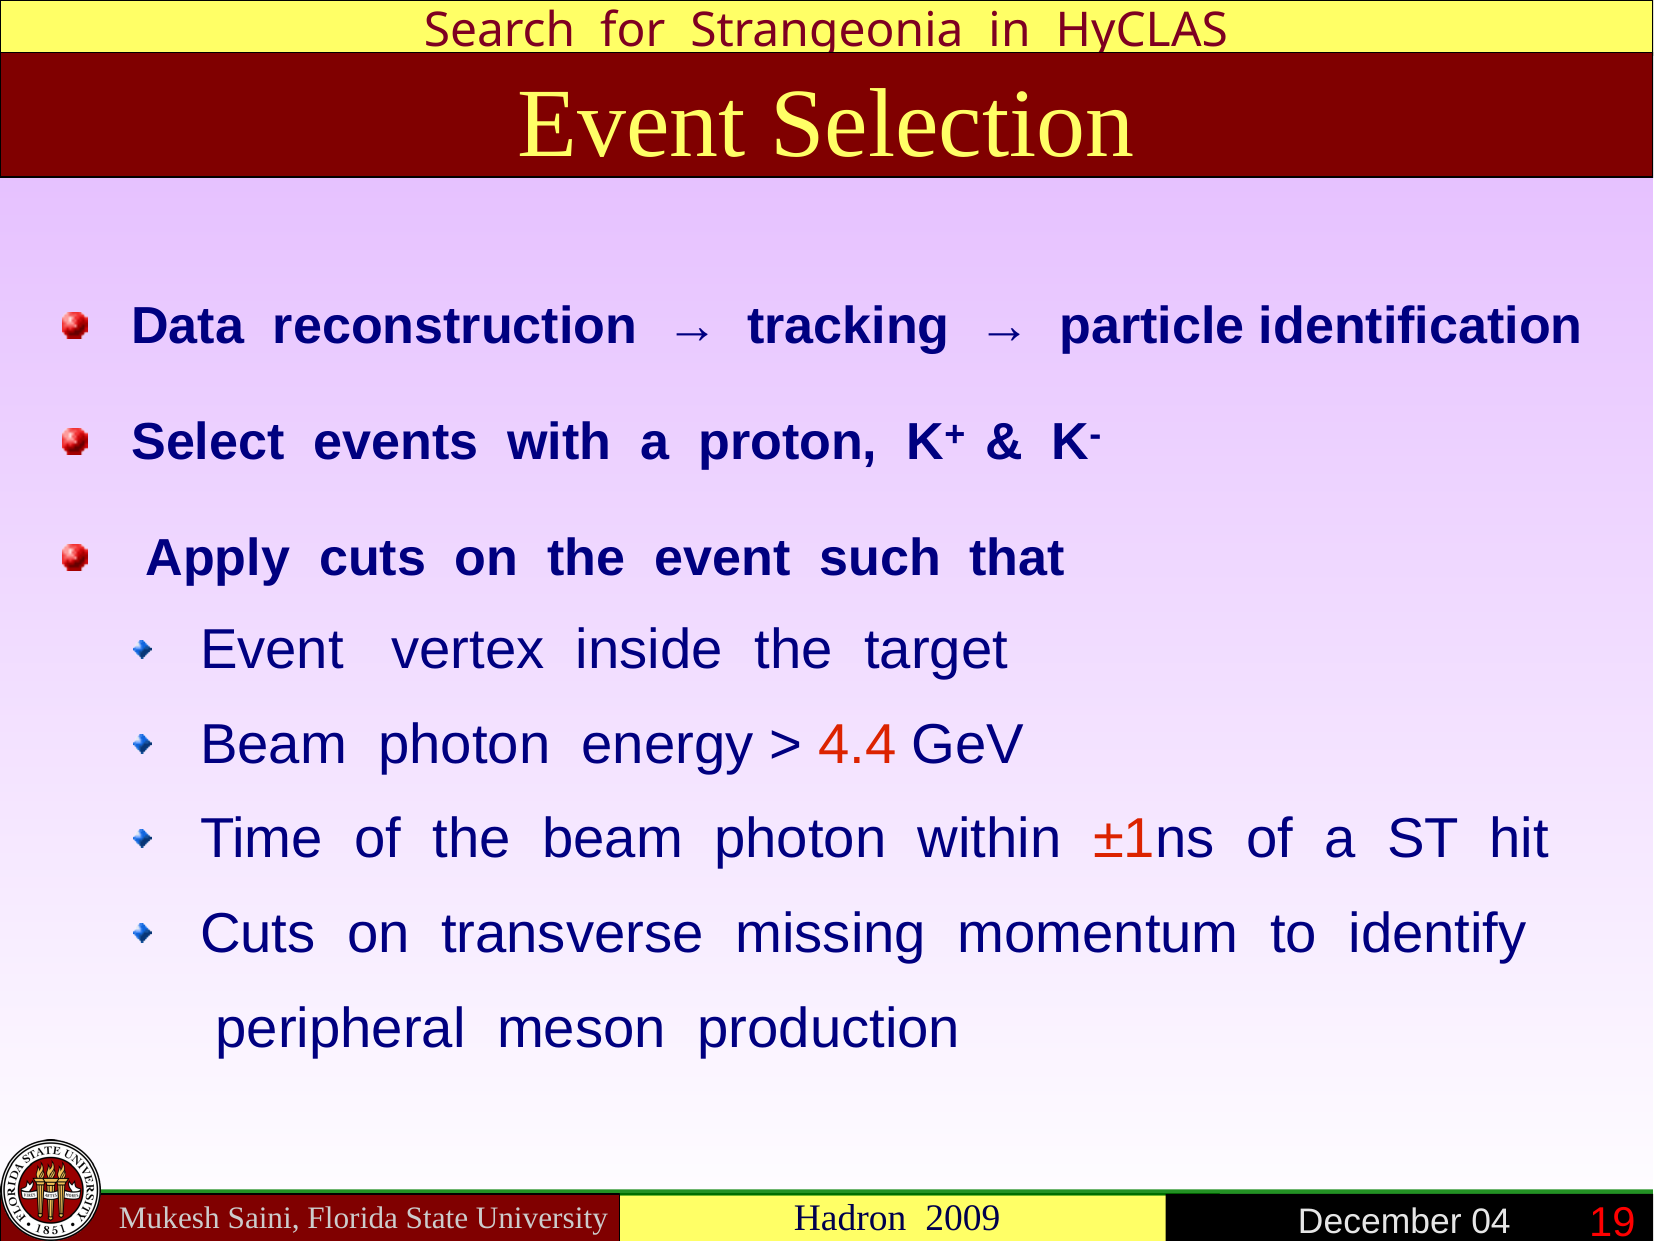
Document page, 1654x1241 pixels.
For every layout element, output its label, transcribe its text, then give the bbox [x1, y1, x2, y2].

text_box Event Selection [502, 61, 1151, 186]
text_box Data reconstruction → tracking → particle identification Select events with a proton, K+ & K- Apply cuts on the event such that Event vertex inside the target Beam photon energy > 4.4 GeV Time of the beam photon within ±1ns of a ST hit Cuts on transverse missing momentum to identify peripheral meson production [46, 289, 1607, 1070]
picture [0, 1139, 101, 1241]
